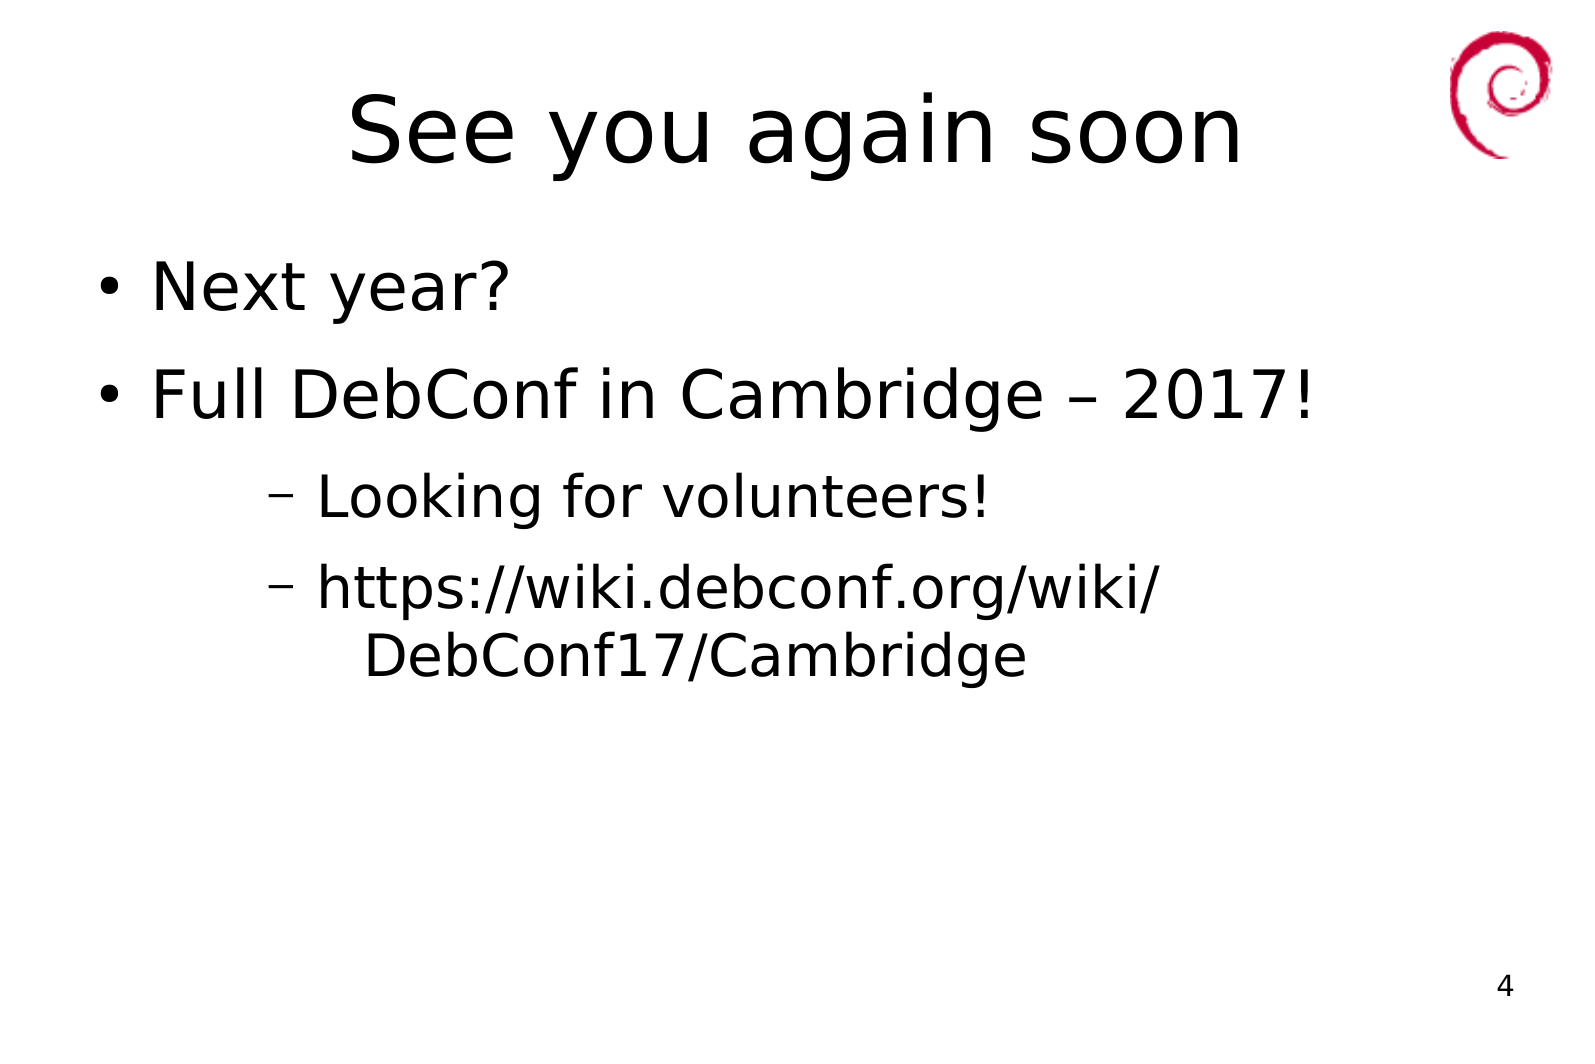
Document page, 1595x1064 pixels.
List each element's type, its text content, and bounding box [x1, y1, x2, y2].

title See you again soon [79, 42, 1515, 220]
picture [1450, 31, 1555, 159]
list Next year? Full DebConf in Cambridge – 2017! Looking for volunteers! https://wiki.debconf.org/wiki/DebConf17/Cambridge [79, 248, 1515, 951]
